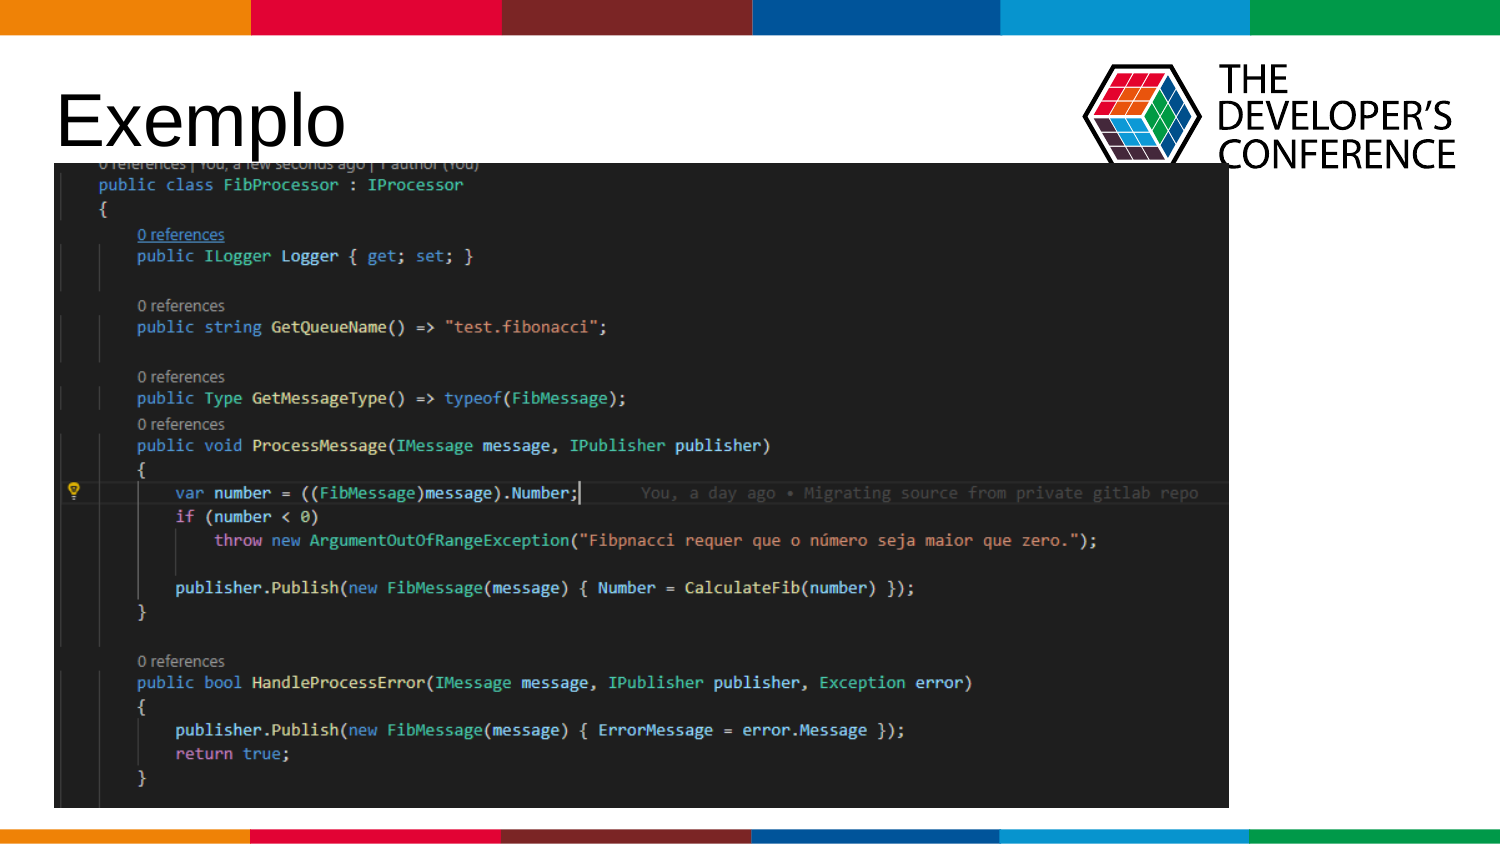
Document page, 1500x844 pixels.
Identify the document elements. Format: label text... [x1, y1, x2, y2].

title Exemplo [41, 59, 975, 174]
picture [54, 163, 1229, 808]
